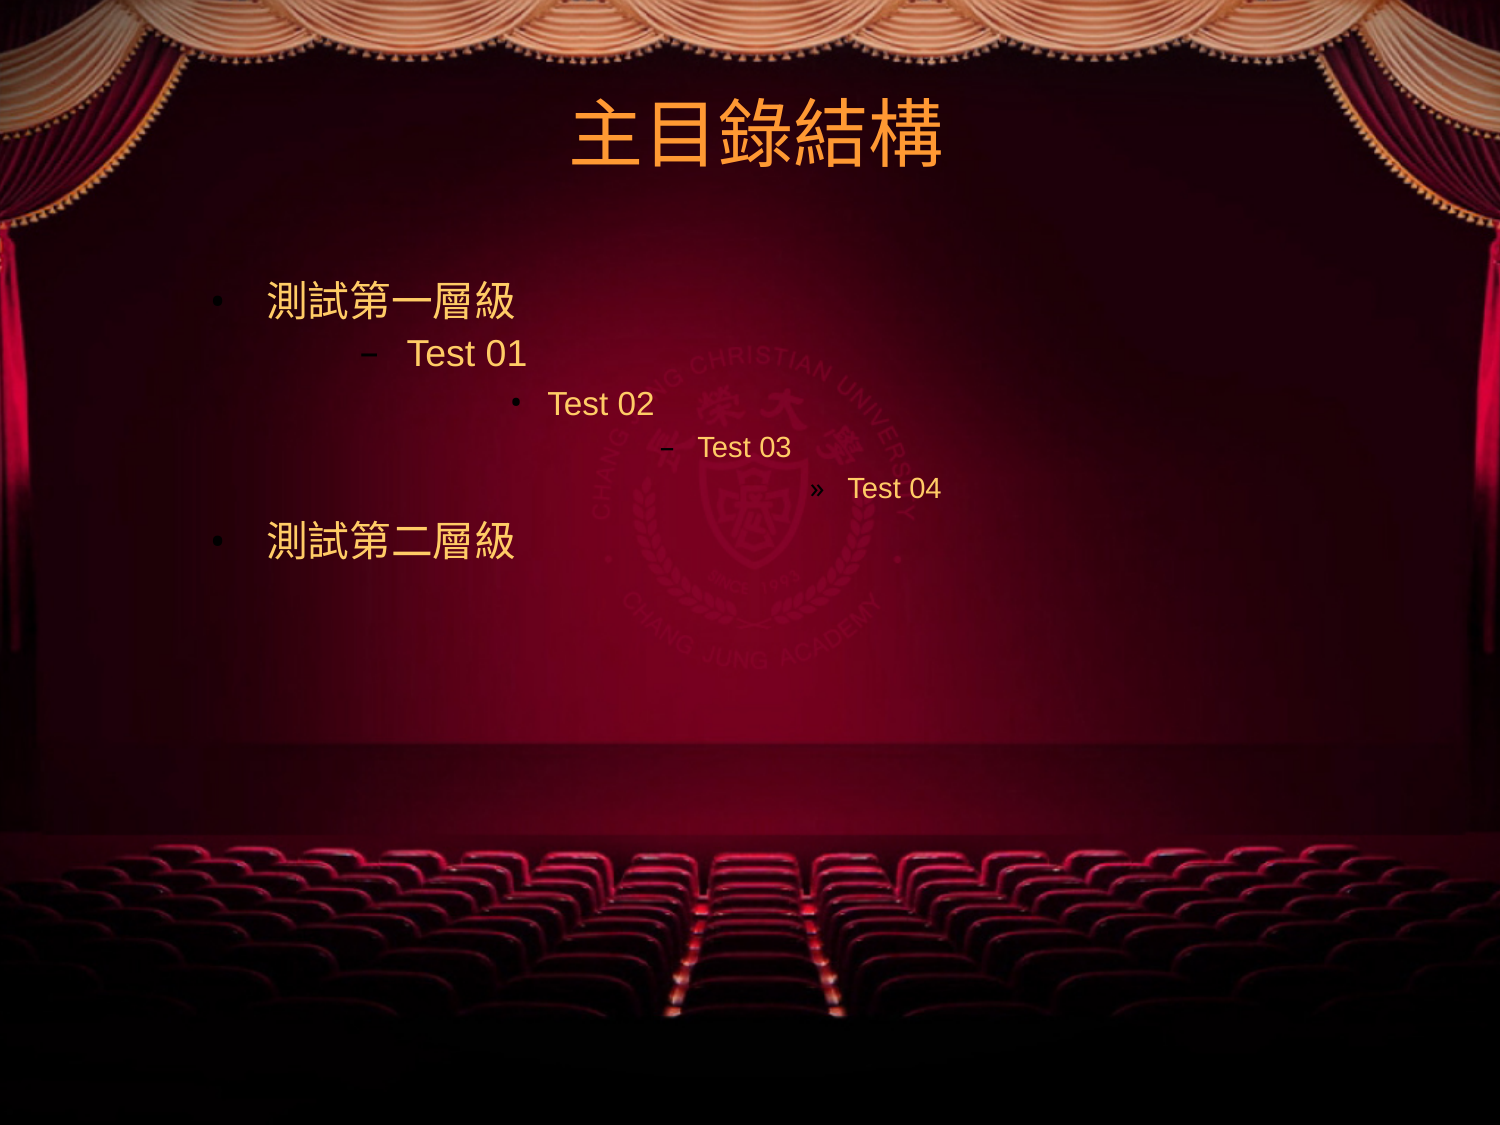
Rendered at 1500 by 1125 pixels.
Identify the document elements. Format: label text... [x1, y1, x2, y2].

list 測試第一層級 Test 01 Test 02 Test 03 Test 04 測試第二層級 [194, 267, 1426, 870]
title 主目錄結構 [194, 54, 1317, 209]
